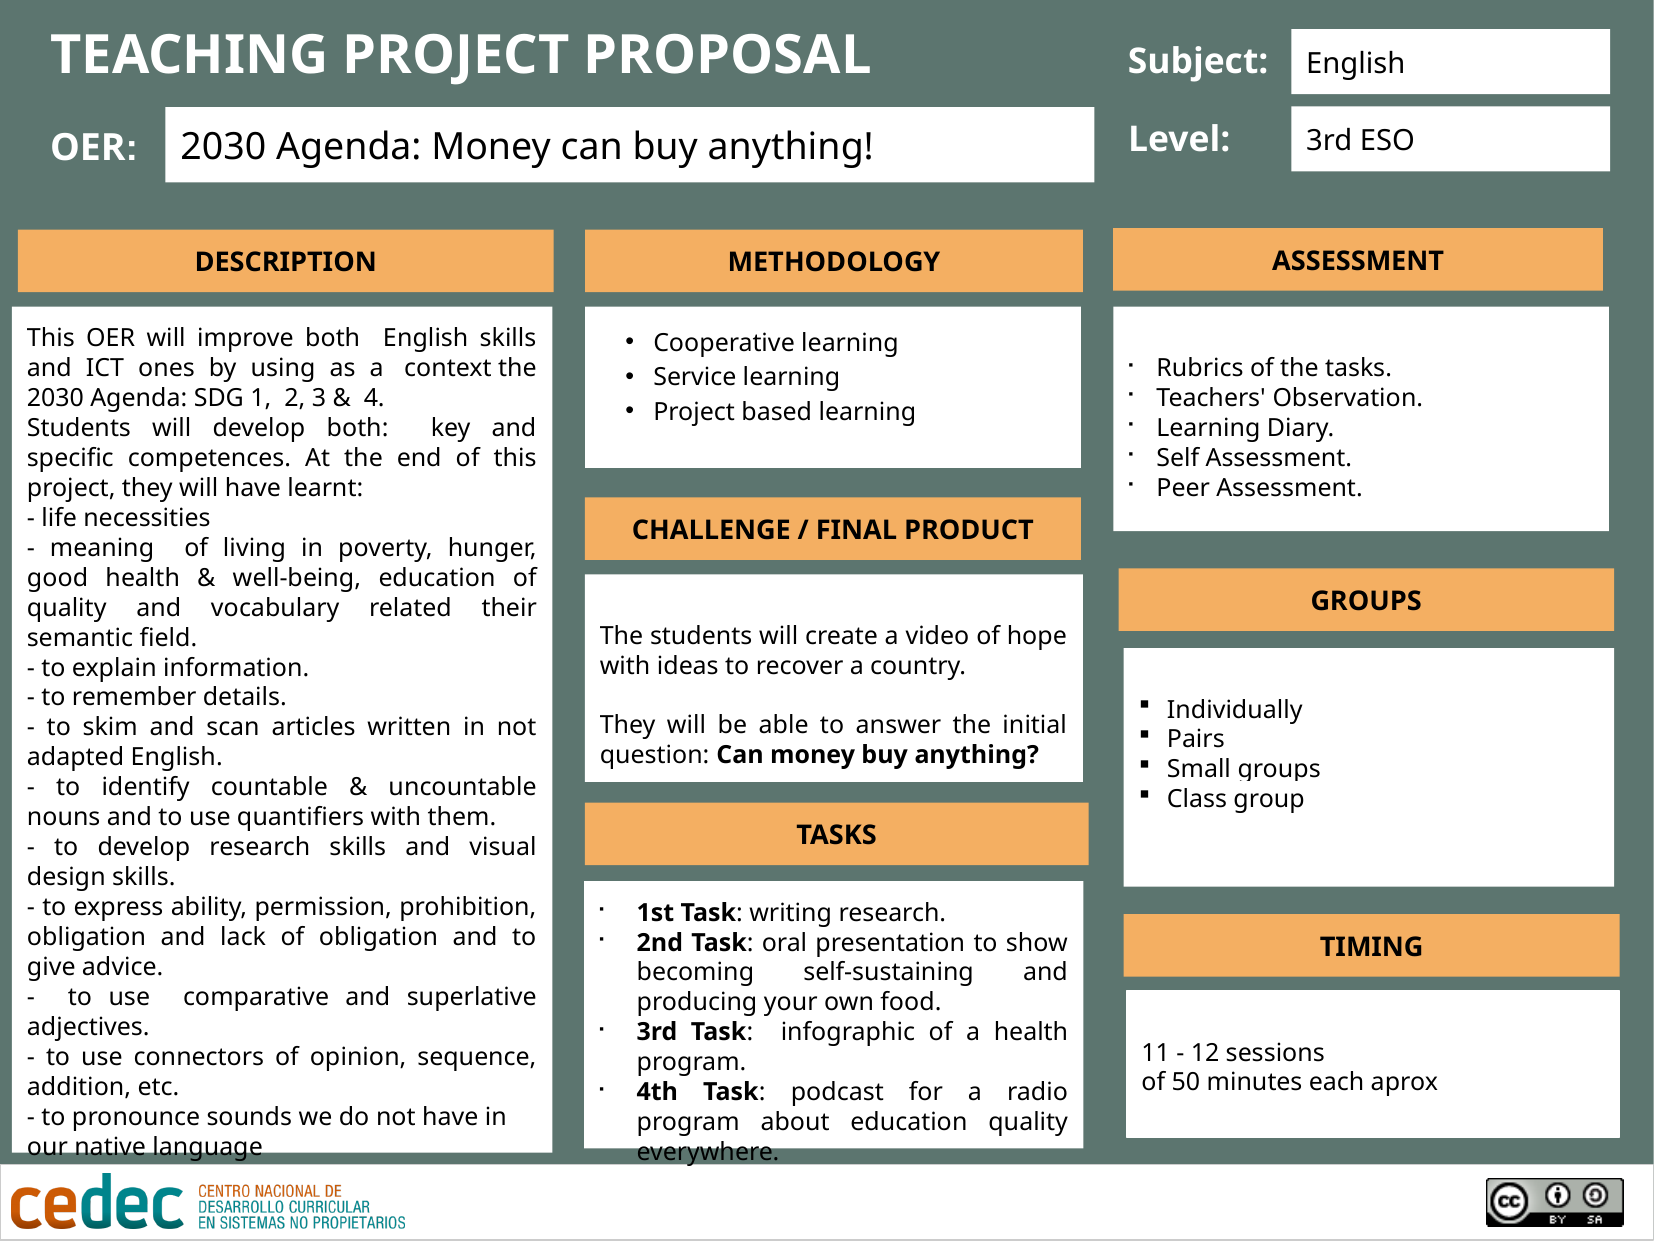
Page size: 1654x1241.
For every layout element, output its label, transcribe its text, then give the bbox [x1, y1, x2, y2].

text_box The students will create a video of hope with ideas to recover a country. They will be able to answer the initial question: Can money buy anything? [584, 574, 1083, 782]
text_box 2030 Agenda: Money can buy anything! [165, 107, 1095, 183]
text_box TEACHING PROJECT PROPOSAL [35, 11, 965, 71]
text_box TASKS [584, 802, 1089, 866]
text_box English [1291, 29, 1611, 95]
text_box GROUPS [1118, 568, 1615, 631]
text_box This OER will improve both English skills and ICT ones by using as a context the 2030 Agenda: SDG 1, 2, 3 & 4. Students will develop both: key and specific competences. At the end of this project, they will have learnt: - life necessities - meaning of living in poverty, hunger, good health & well-being, education of quality and vocabulary related their semantic field. - to explain information. - to remember details. - to skim and scan articles written in not adapted English. - to identify countable & uncountable nouns and to use quantifiers with them. - to develop research skills and visual design skills. - to express ability, permission, prohibition, obligation and lack of obligation and to give advice. - to use comparative and superlative adjectives. - to use connectors of opinion, sequence, addition, etc. - to pronounce sounds we do not have in our native language [11, 306, 553, 1153]
text_box 11 - 12 sessions of 50 minutes each aprox [1126, 991, 1620, 1137]
text_box OER: [35, 115, 225, 229]
text_box CHALLENGE / FINAL PRODUCT [584, 497, 1081, 560]
text_box 1st Task: writing research. 2nd Task: oral presentation to show becoming self-sustaining and producing your own food. 3rd Task: infographic of a health program. 4th Task: podcast for a radio program about education quality everywhere. [584, 881, 1084, 1149]
text_box Cooperative learning Service learning Project based learning [585, 306, 1081, 468]
text_box 3rd ESO [1291, 106, 1611, 172]
text_box TIMING [1123, 914, 1620, 977]
picture [11, 1173, 405, 1229]
text_box Subject: [1113, 30, 1291, 94]
text_box [0, 1164, 1654, 1241]
text_box Level: [1113, 109, 1303, 173]
text_box Individually Pairs Small groups Class group [1123, 648, 1615, 887]
text_box METHODOLOGY [585, 229, 1083, 293]
text_box ASSESSMENT [1113, 228, 1603, 291]
picture [1486, 1178, 1624, 1227]
text_box DESCRIPTION [17, 229, 554, 293]
text_box Rubrics of the tasks. Teachers' Observation. Learning Diary. Self Assessment. Peer Assessment. [1113, 306, 1609, 532]
